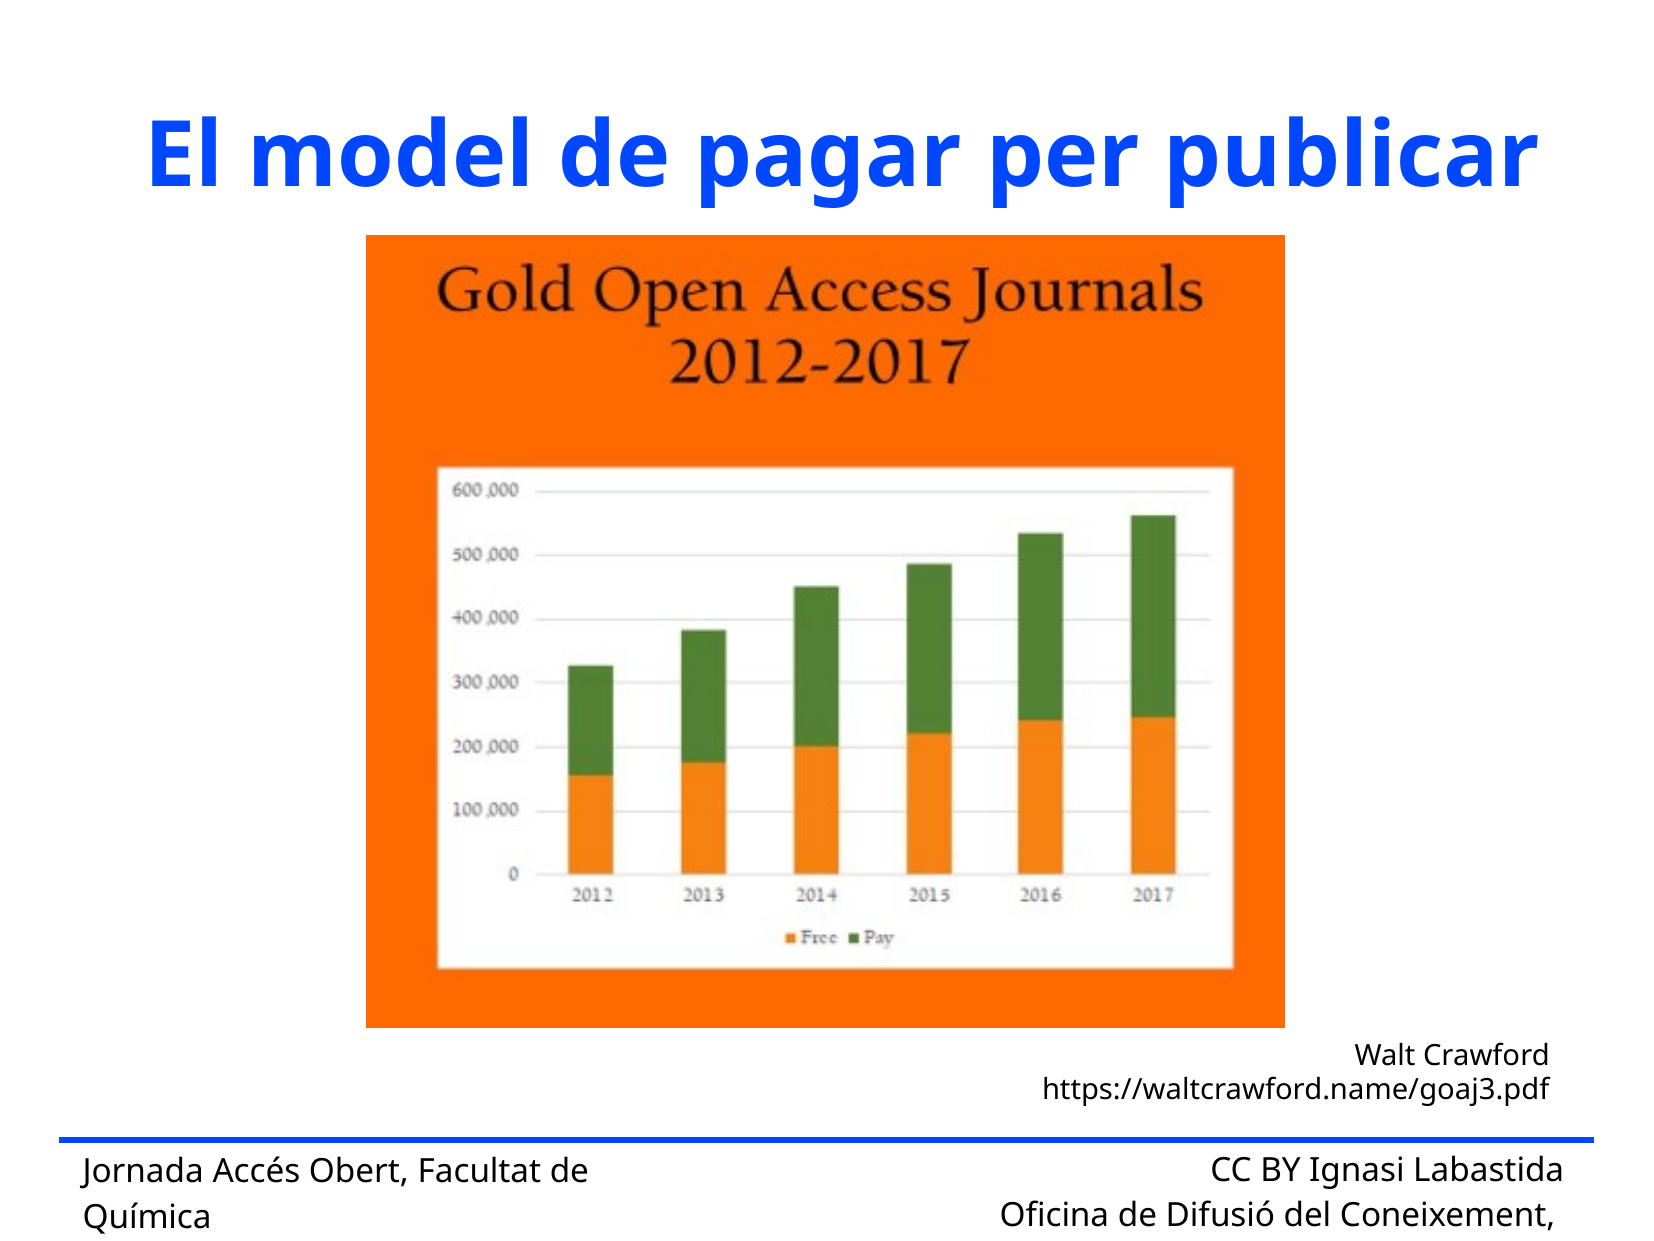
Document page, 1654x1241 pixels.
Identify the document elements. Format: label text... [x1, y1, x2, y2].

picture [366, 235, 1285, 1028]
title El model de pagar per publicar [82, 38, 1571, 267]
text_box Walt Crawford https://waltcrawford.name/goaj3.pdf [720, 1031, 1565, 1123]
